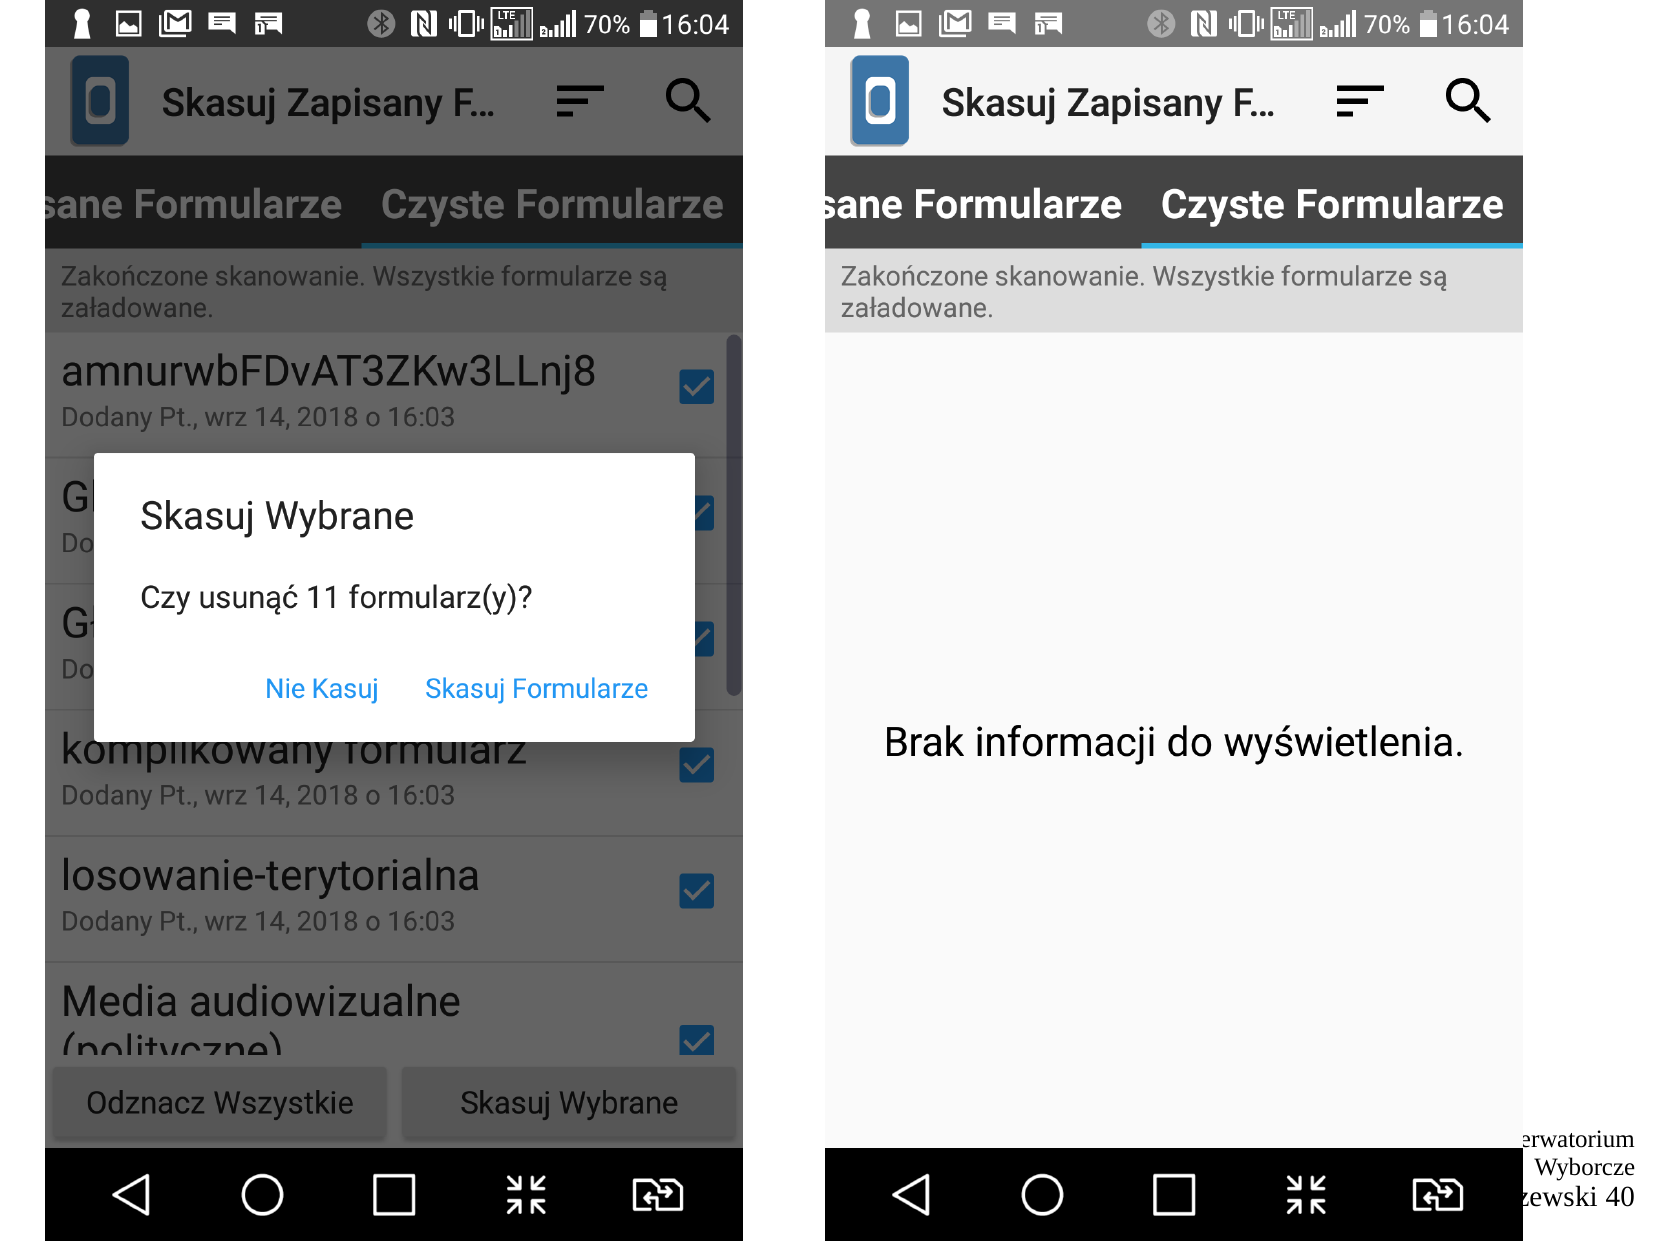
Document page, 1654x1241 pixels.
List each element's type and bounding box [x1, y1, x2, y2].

picture [825, 0, 1523, 1241]
picture [45, 0, 743, 1241]
